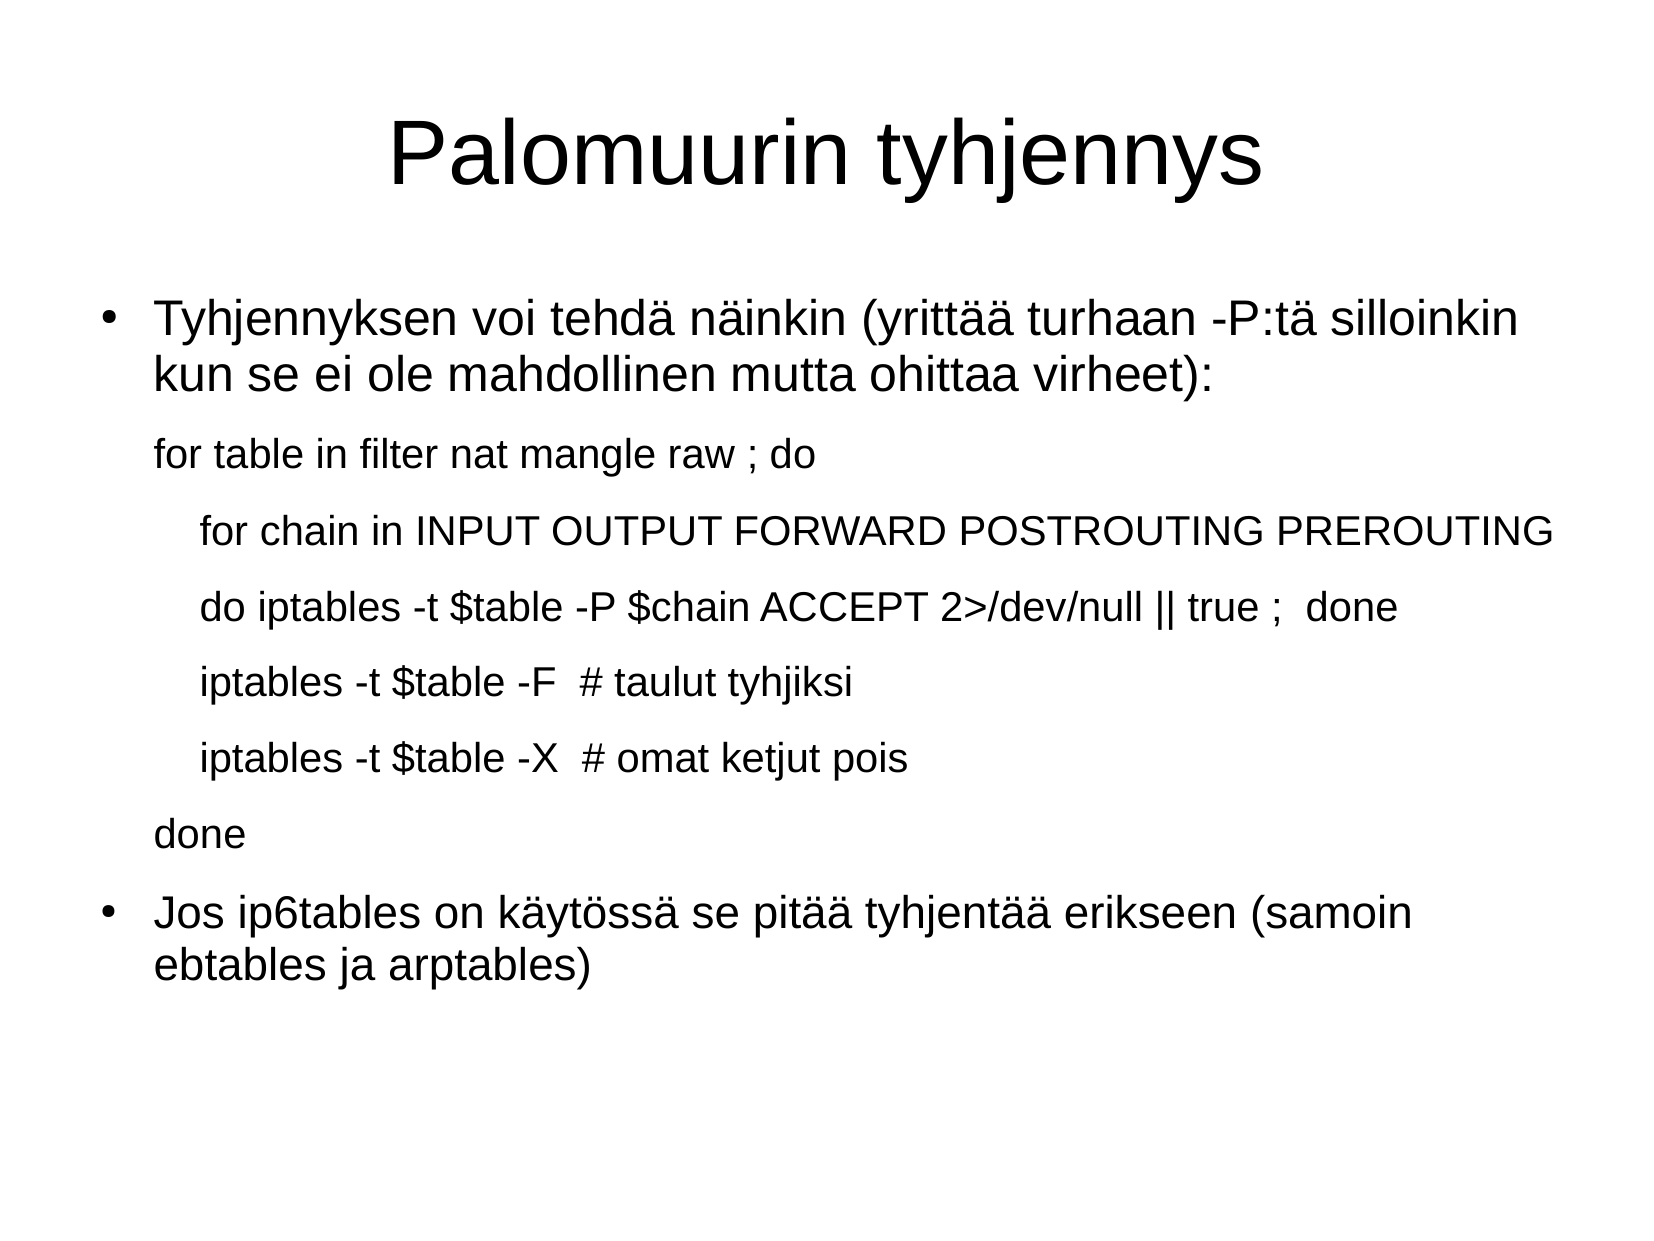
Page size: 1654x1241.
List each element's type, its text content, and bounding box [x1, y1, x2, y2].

title Palomuurin tyhjennys [82, 49, 1571, 257]
list Tyhjennyksen voi tehdä näinkin (yrittää turhaan -P:tä silloinkin kun se ei ole mahdollinen mutta ohittaa virheet): for table in filter nat mangle raw ; do for chain in INPUT OUTPUT FORWARD POSTROUTING PREROUTING do iptables -t $table -P $chain ACCEPT 2>/dev/null || true ; done iptables -t $table -F # taulut tyhjiksi iptables -t $table -X # omat ketjut pois done Jos ip6tables on käytössä se pitää tyhjentää erikseen (samoin ebtables ja arptables) [82, 290, 1571, 1010]
